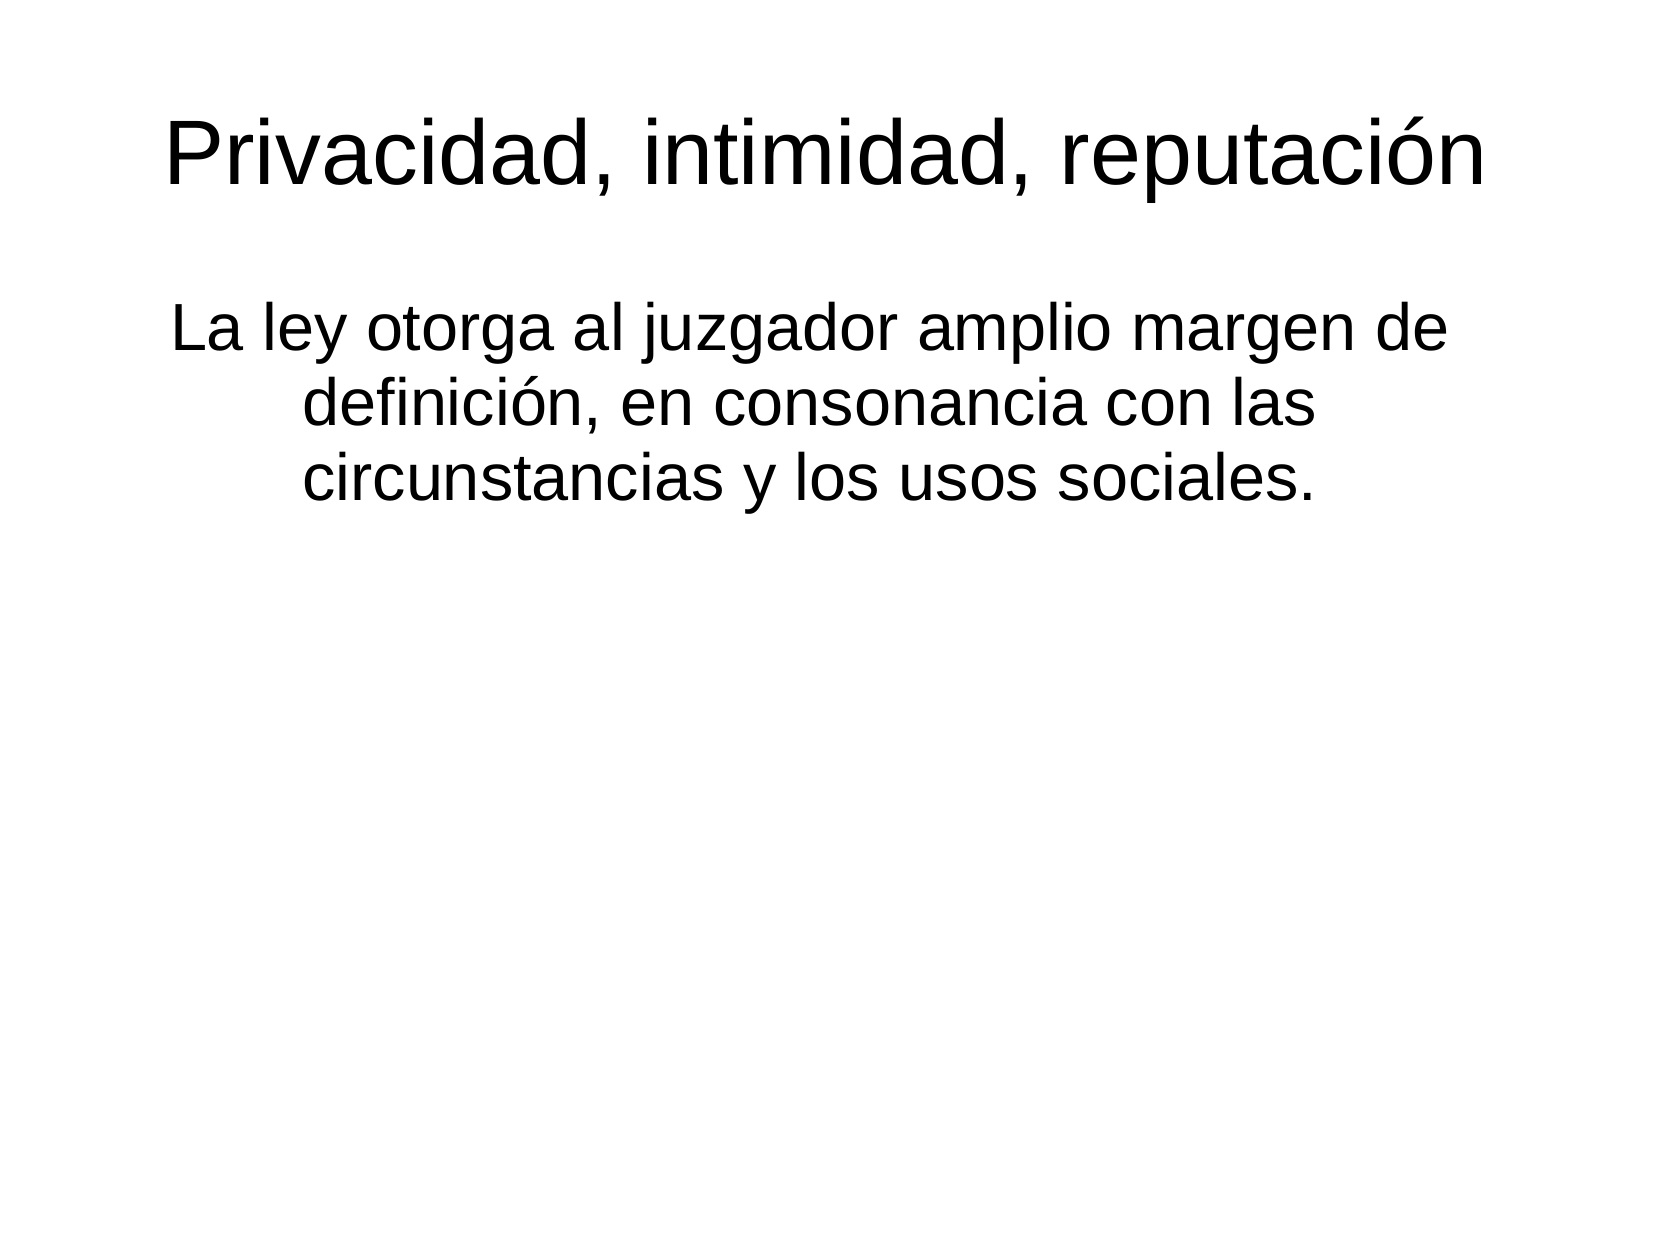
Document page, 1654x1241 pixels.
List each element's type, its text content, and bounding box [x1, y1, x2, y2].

list La ley otorga al juzgador amplio margen de definición, en consonancia con las circunstancias y los usos sociales. [82, 290, 1538, 1010]
title Privacidad, intimidad, reputación [82, 49, 1571, 257]
